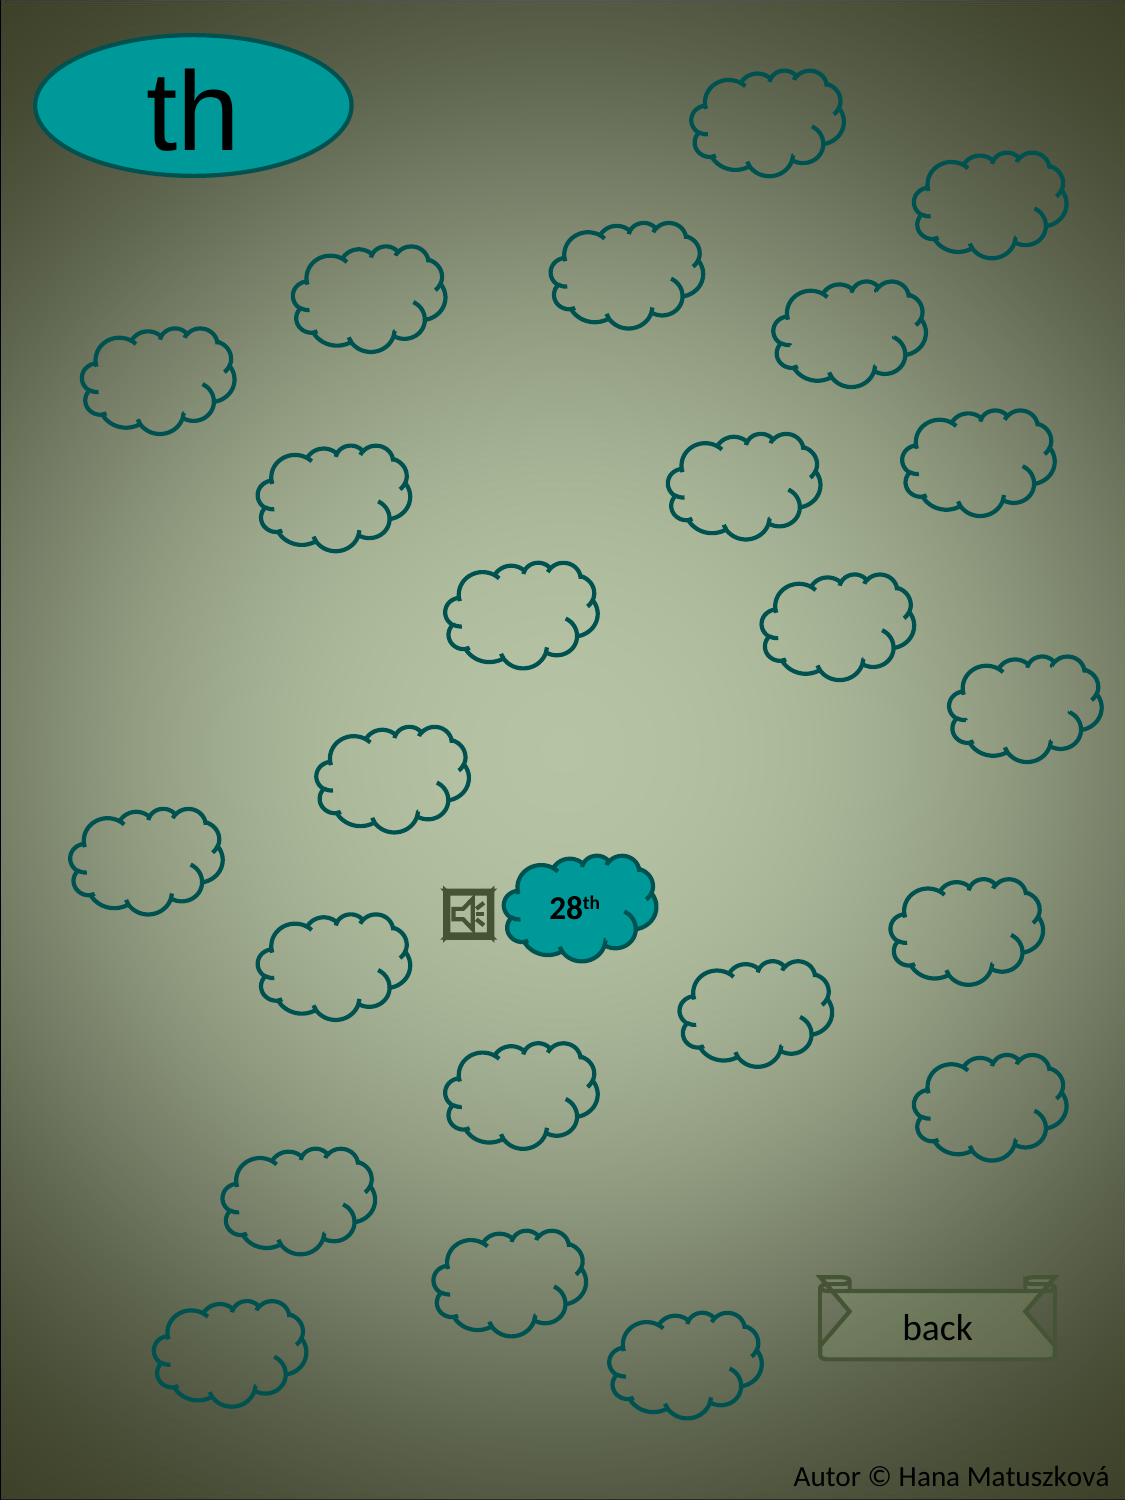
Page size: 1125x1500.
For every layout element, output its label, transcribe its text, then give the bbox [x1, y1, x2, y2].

picture [0, 0, 1125, 1500]
text_box back [820, 1277, 1055, 1360]
text_box Autor © Hana Matuszková [778, 1449, 1125, 1500]
text_box 28th [503, 855, 657, 962]
text_box th [35, 35, 352, 176]
